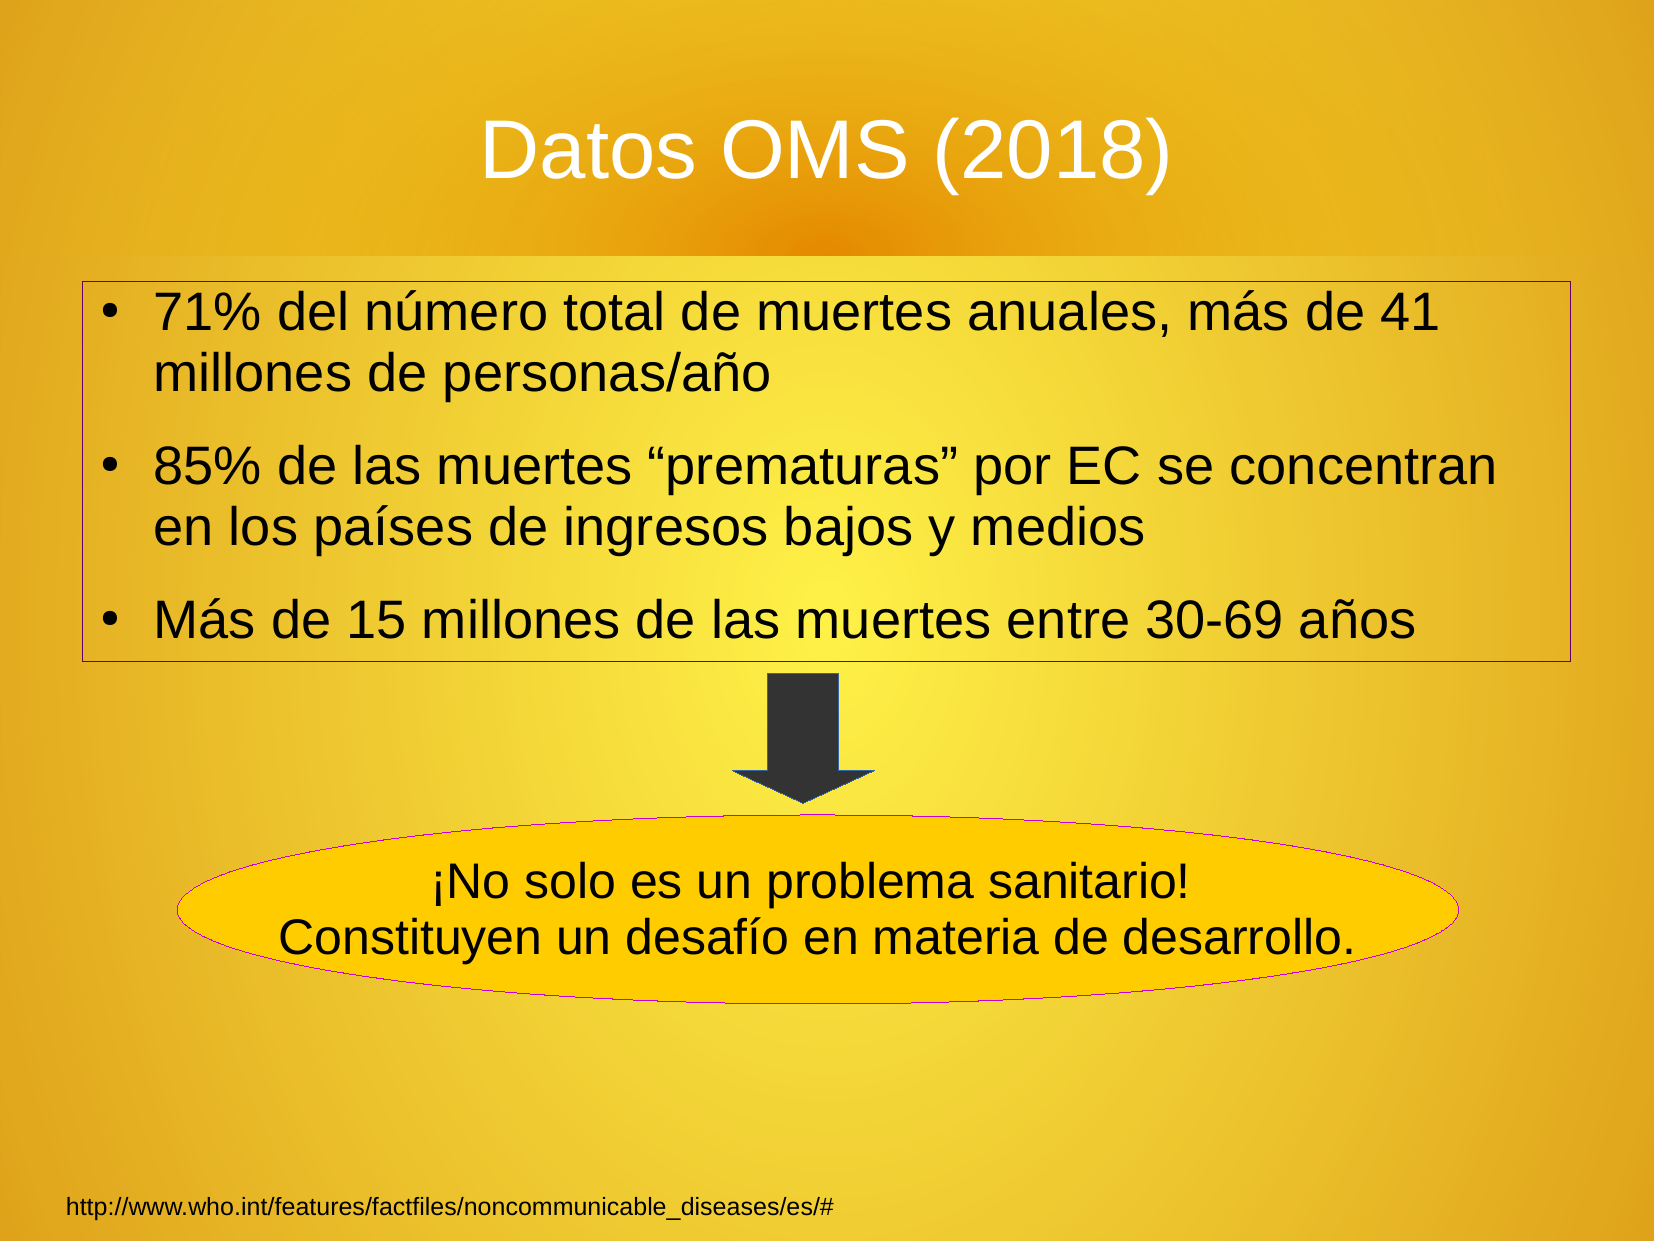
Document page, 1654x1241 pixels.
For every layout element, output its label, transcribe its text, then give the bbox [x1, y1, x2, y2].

text_box http://www.who.int/features/factfiles/noncommunicable_diseases/es/# [51, 1185, 1230, 1241]
text_box ¡No solo es un problema sanitario! Constituyen un desafío en materia de desarrollo. [177, 814, 1459, 1004]
list 71% del número total de muertes anuales, más de 41 millones de personas/año 85% de las muertes “prematuras” por EC se concentran en los países de ingresos bajos y medios Más de 15 millones de las muertes entre 30-69 años [82, 281, 1571, 662]
text_box [732, 673, 875, 804]
title Datos OMS (2018) [82, 47, 1571, 253]
